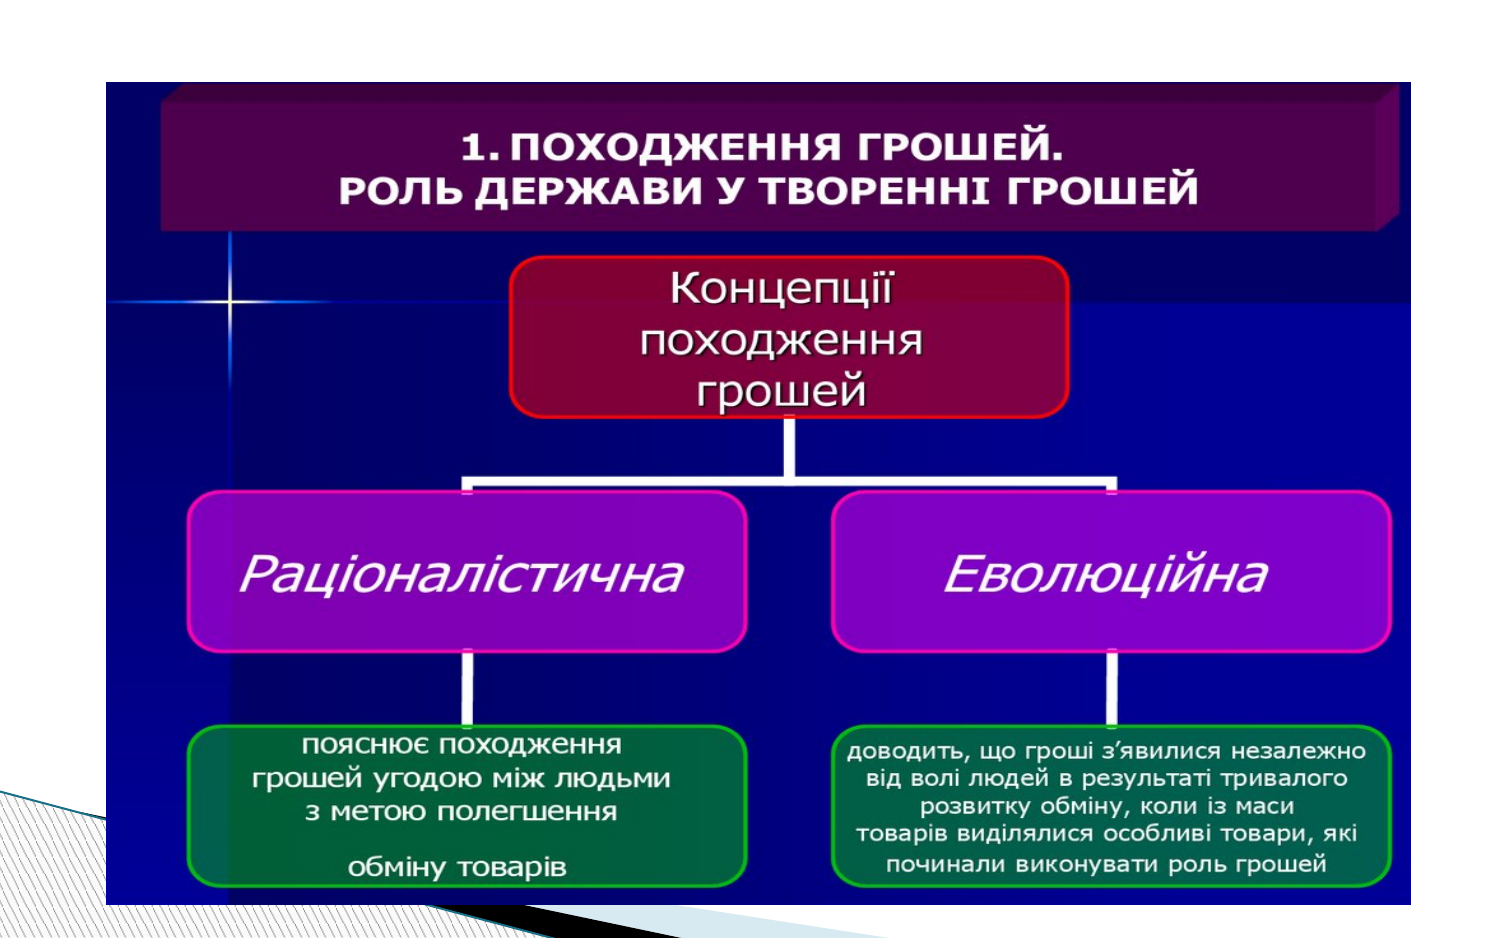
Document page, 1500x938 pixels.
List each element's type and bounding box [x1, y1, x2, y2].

title [76, 55, 1435, 375]
picture [0, 82, 1411, 938]
